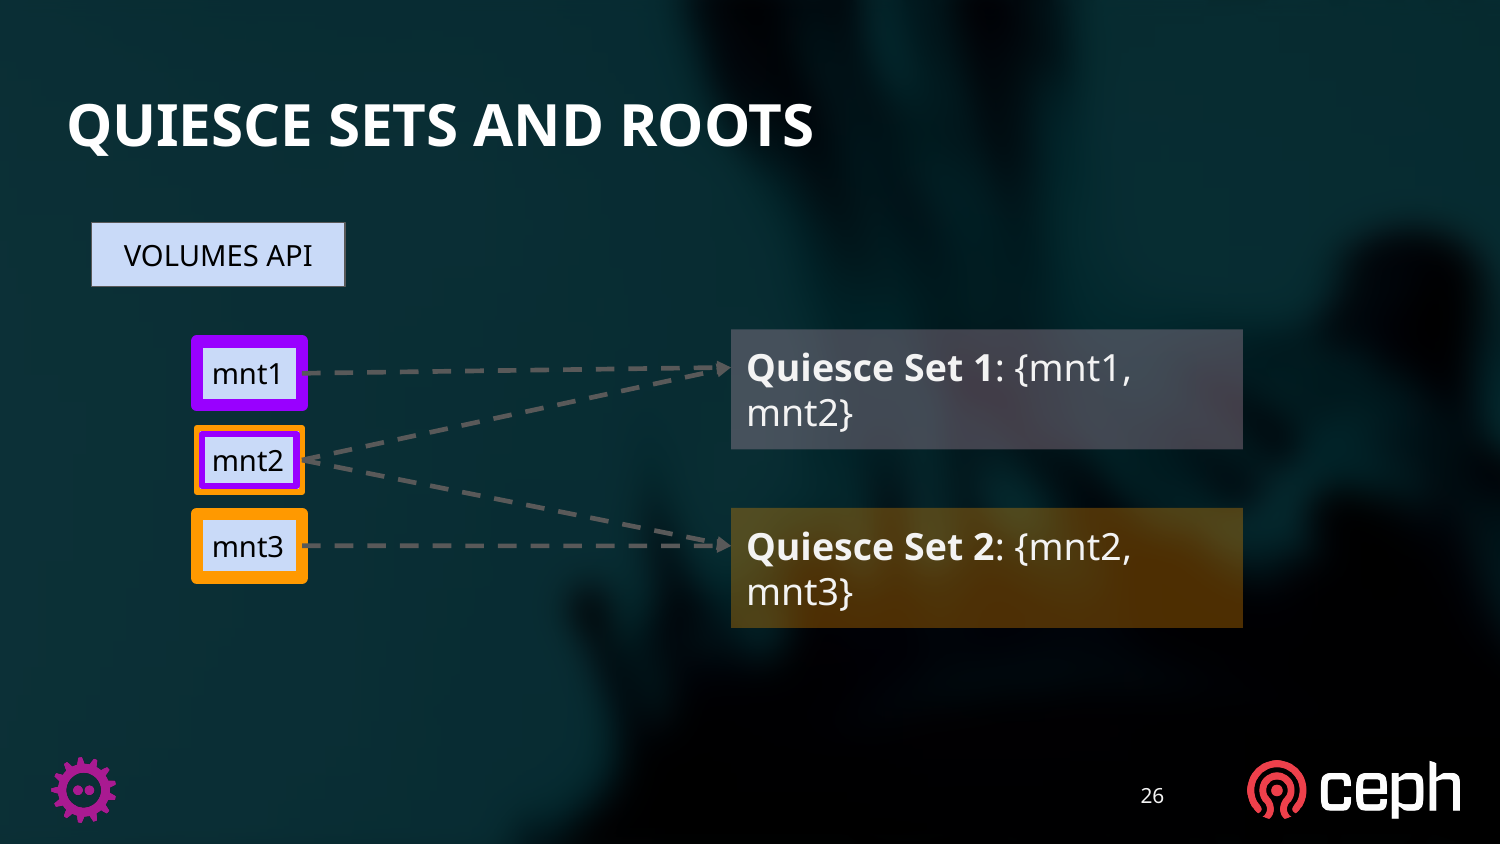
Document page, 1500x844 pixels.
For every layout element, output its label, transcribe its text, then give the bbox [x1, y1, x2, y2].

picture [0, 0, 1500, 844]
text_box mnt1 [196, 341, 303, 406]
slide_number <number> [1089, 764, 1179, 829]
text_box mnt2 [196, 428, 303, 492]
text_box VOLUMES API [91, 222, 346, 287]
title QUIESCE SETS AND ROOTS [51, 72, 1449, 167]
text_box mnt3 [196, 513, 303, 578]
text_box Quiesce Set 1: {mnt1, mnt2} [731, 329, 1243, 450]
text_box Quiesce Set 2: {mnt2, mnt3} [731, 507, 1243, 628]
